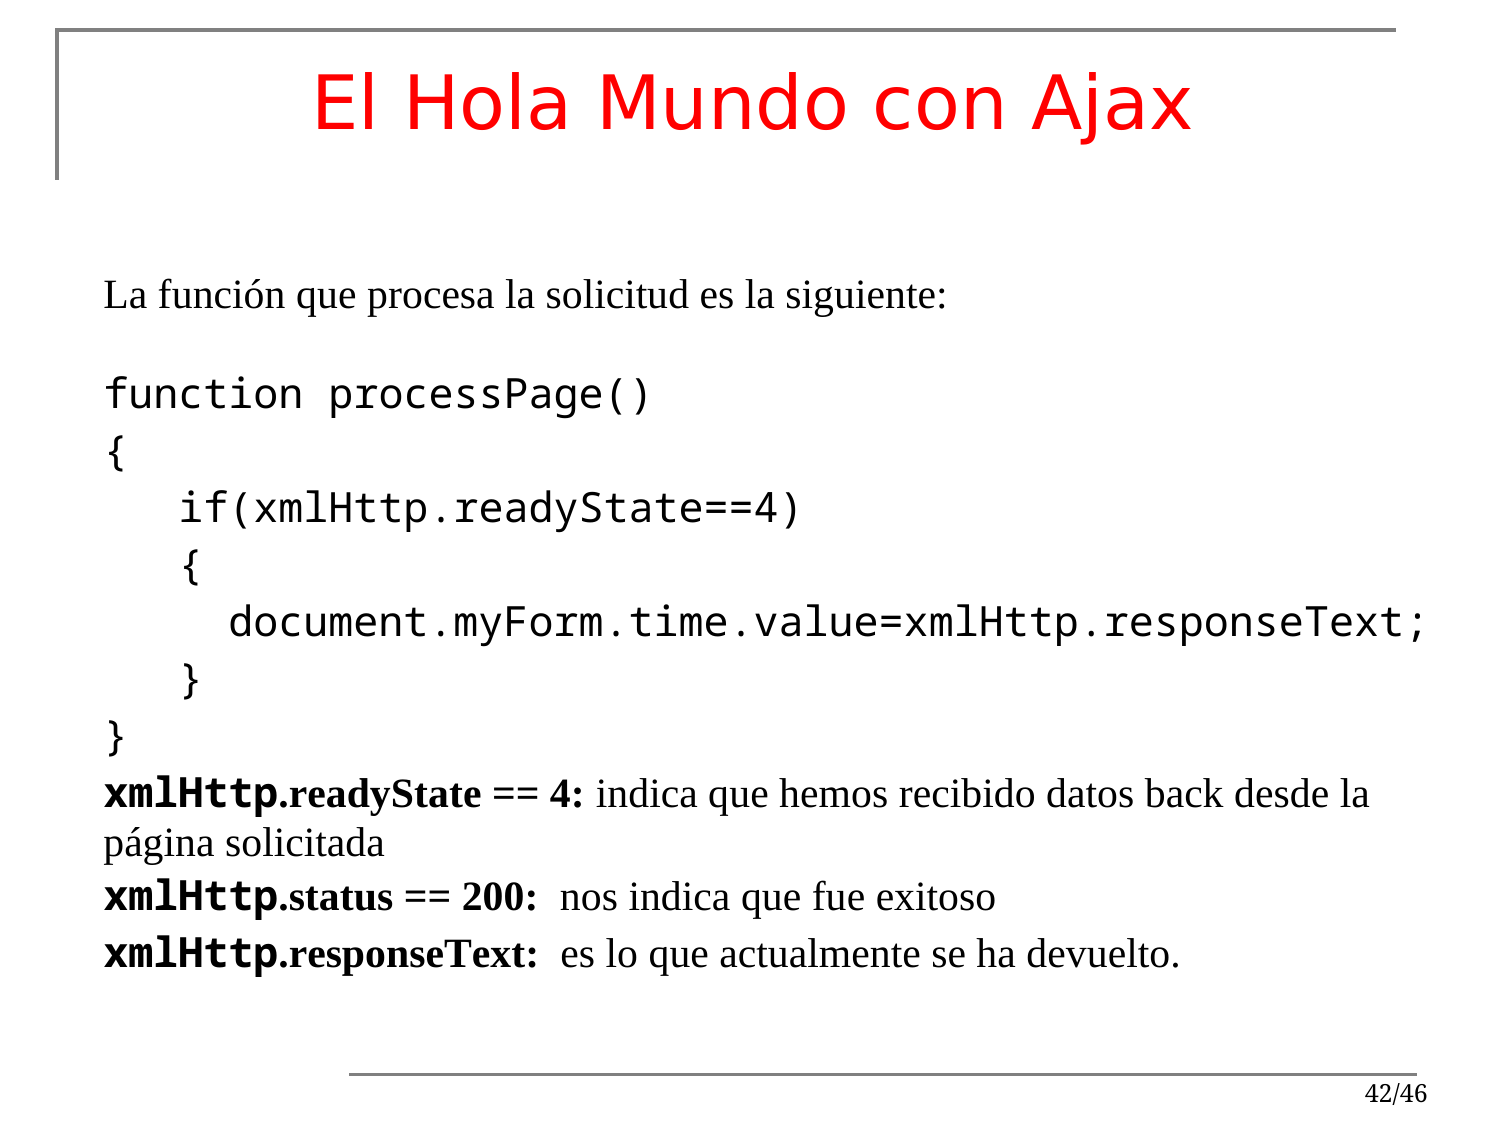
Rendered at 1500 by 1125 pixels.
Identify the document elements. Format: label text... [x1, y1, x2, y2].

title El Hola Mundo con Ajax [59, 52, 1447, 155]
text_box La función que procesa la solicitud es la siguiente: function processPage() { if(xmlHttp.readyState==4) { document.myForm.time.value=xmlHttp.responseText; } } xmlHttp.readyState == 4: indica que hemos recibido datos back desde la página solicitada xmlHttp.status == 200: nos indica que fue exitoso xmlHttp.responseText: es lo que actualmente se ha devuelto. [88, 263, 1477, 923]
